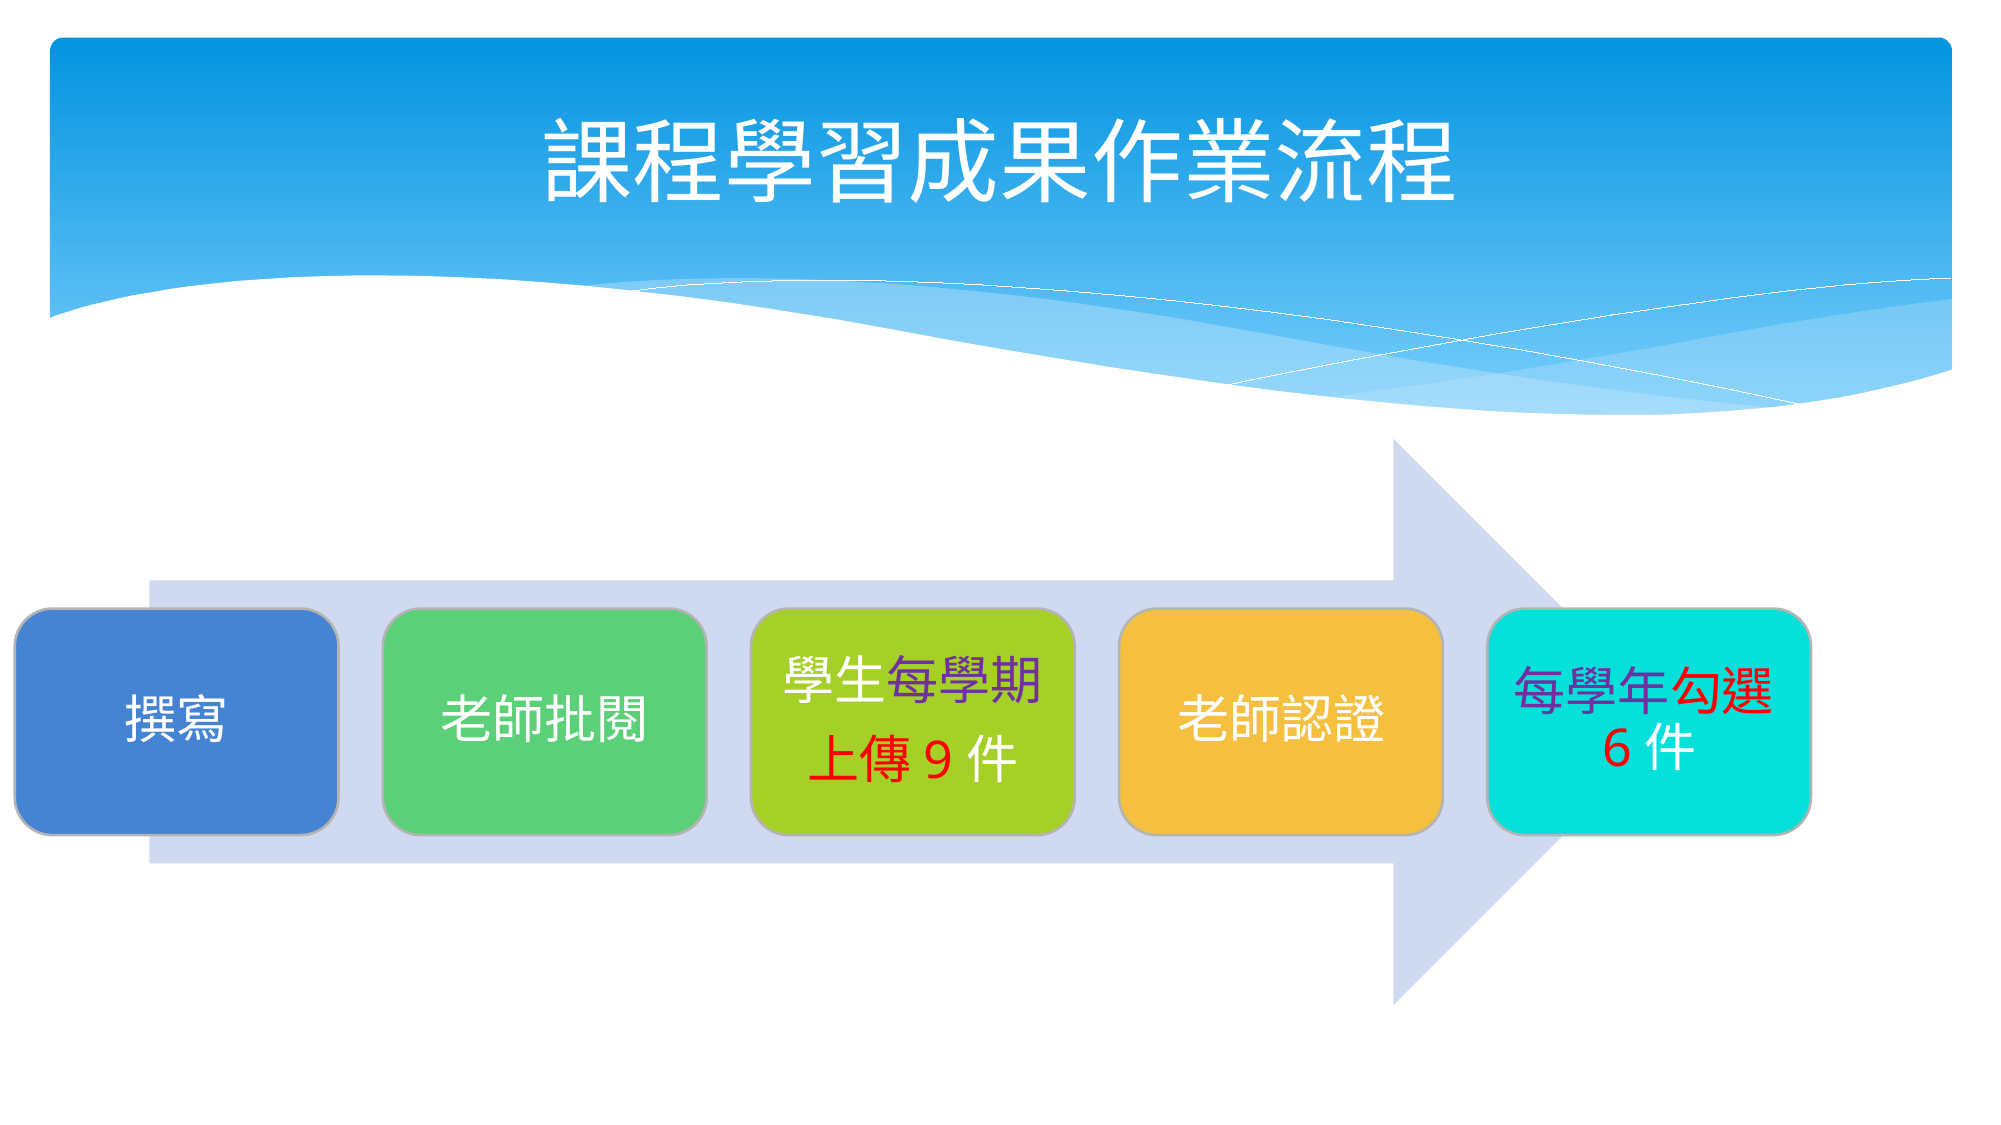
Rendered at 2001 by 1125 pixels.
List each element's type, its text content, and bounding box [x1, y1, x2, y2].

text_box 老師認證 [1119, 608, 1443, 836]
text_box 每學年勾選6件 [1487, 608, 1811, 836]
text_box [149, 438, 1563, 1005]
title 課程學習成果作業流程 [99, 55, 1900, 262]
text_box 老師批閱 [382, 608, 707, 836]
text_box 撰寫 [14, 608, 339, 836]
text_box 學生每學期 上傳9件 [751, 608, 1075, 836]
